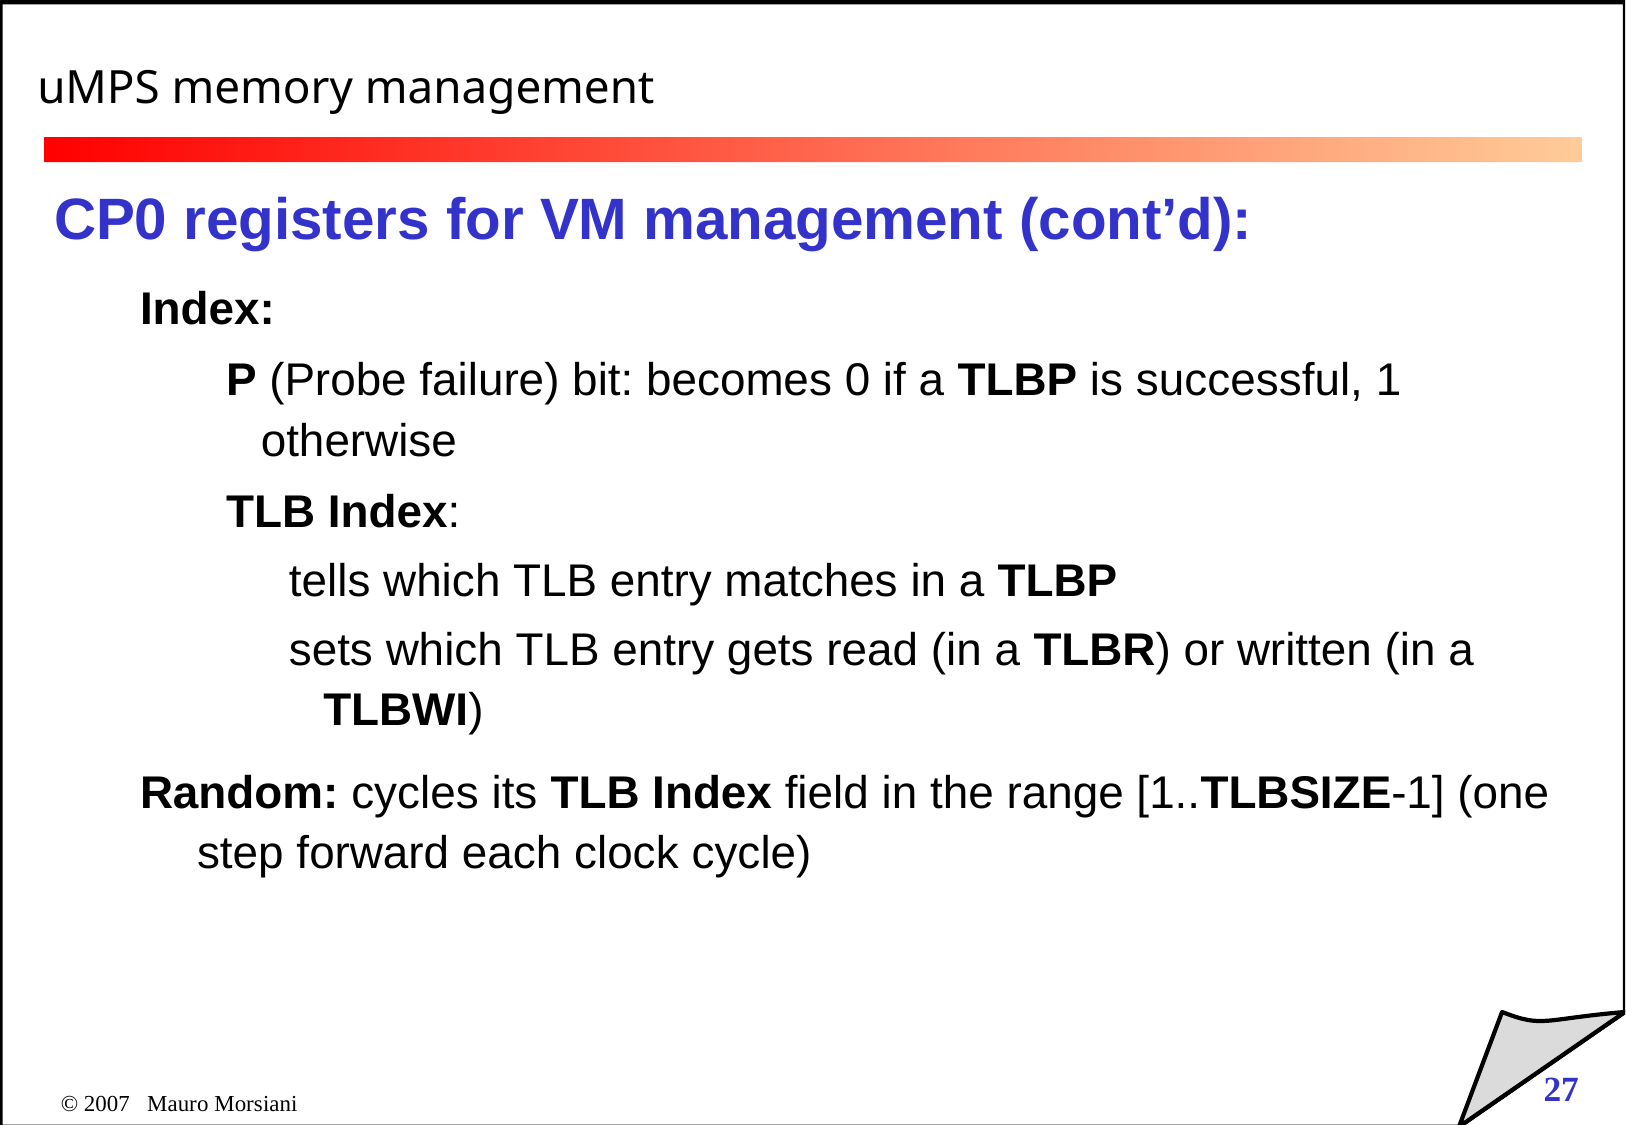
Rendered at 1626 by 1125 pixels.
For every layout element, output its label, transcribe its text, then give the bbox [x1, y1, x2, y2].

list CP0 registers for VM management (cont’d): Index: P (Probe failure) bit: becomes 0 if a TLBP is successful, 1 otherwise TLB Index: tells which TLB entry matches in a TLBP sets which TLB entry gets read (in a TLBR) or written (in a TLBWI) Random: cycles its TLB Index field in the range [1..TLBSIZE-1] (one step forward each clock cycle) [54, 187, 1571, 1124]
title uMPS memory management [37, 44, 1588, 131]
